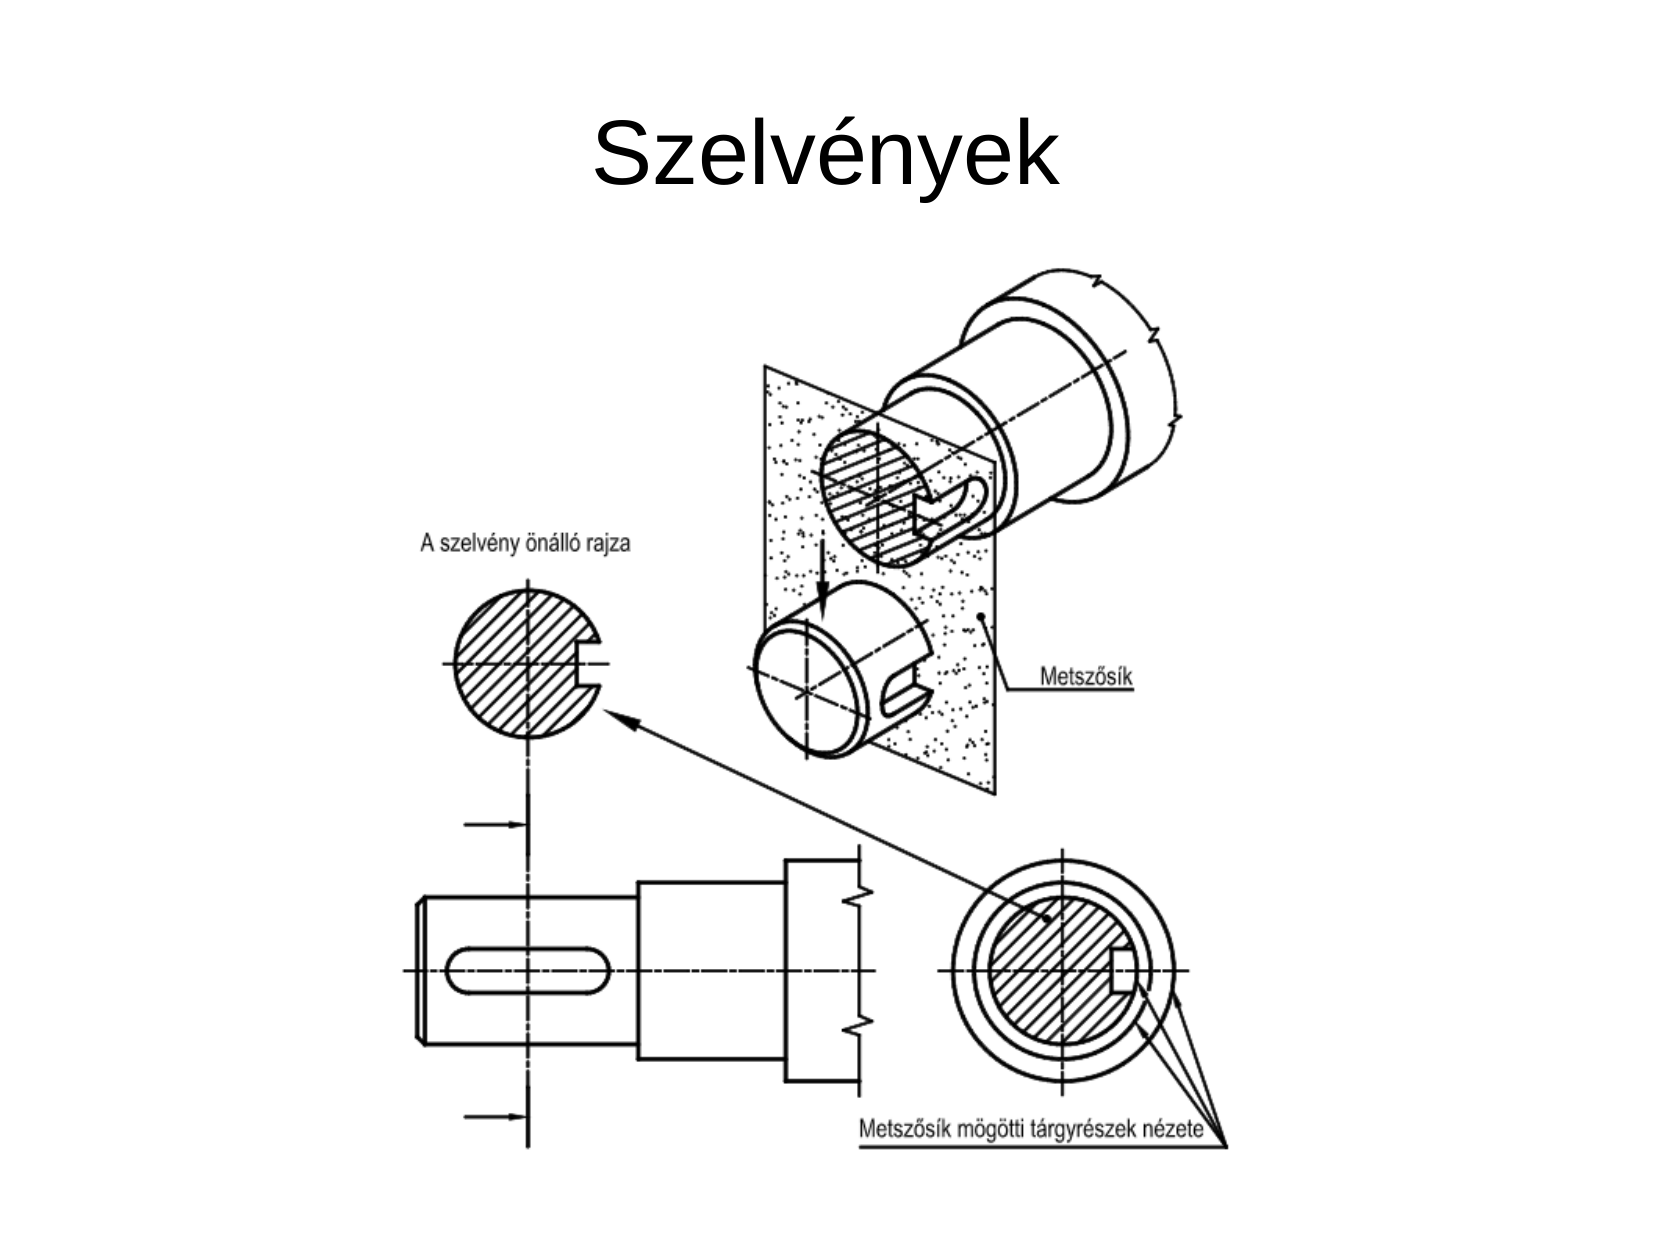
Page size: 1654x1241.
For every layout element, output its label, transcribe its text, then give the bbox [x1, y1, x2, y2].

picture [354, 256, 1255, 1173]
title Szelvények [82, 49, 1571, 257]
